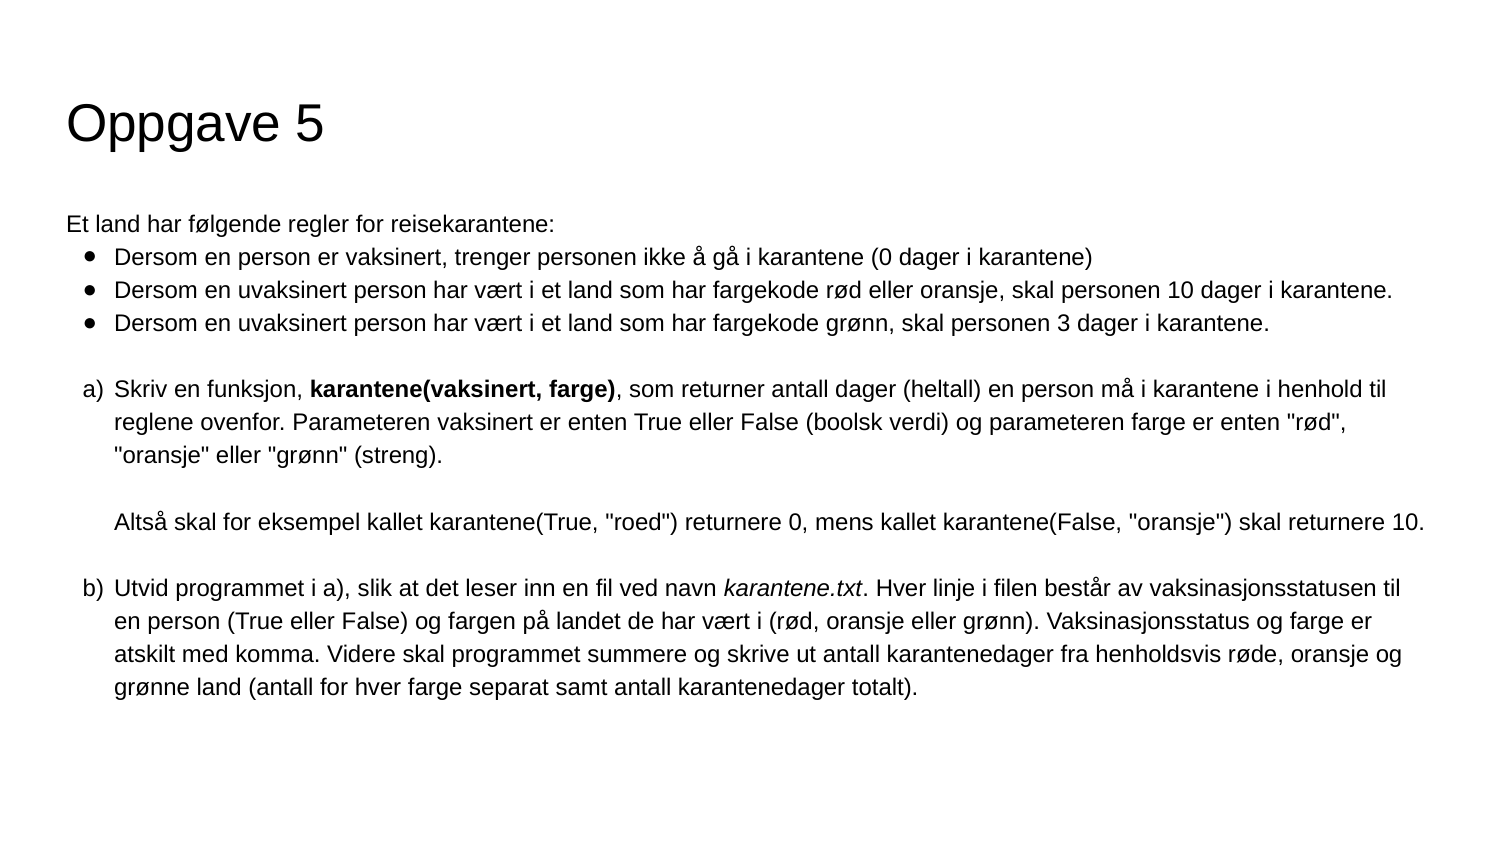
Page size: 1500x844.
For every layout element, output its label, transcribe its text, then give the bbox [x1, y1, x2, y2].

list Et land har følgende regler for reisekarantene: Dersom en person er vaksinert, trenger personen ikke å gå i karantene (0 dager i karantene) Dersom en uvaksinert person har vært i et land som har fargekode rød eller oransje, skal personen 10 dager i karantene. Dersom en uvaksinert person har vært i et land som har fargekode grønn, skal personen 3 dager i karantene. Skriv en funksjon, karantene(vaksinert, farge), som returner antall dager (heltall) en person må i karantene i henhold til reglene ovenfor. Parameteren vaksinert er enten True eller False (boolsk verdi) og parameteren farge er enten "rød", "oransje" eller "grønn" (streng). Altså skal for eksempel kallet karantene(True, "roed") returnere 0, mens kallet karantene(False, "oransje") skal returnere 10. Utvid programmet i a), slik at det leser inn en fil ved navn karantene.txt. Hver linje i filen består av vaksinasjonsstatusen til en person (True eller False) og fargen på landet de har vært i (rød, oransje eller grønn). Vaksinasjonsstatus og farge er atskilt med komma. Videre skal programmet summere og skrive ut antall karantenedager fra henholdsvis røde, oransje og grønne land (antall for hver farge separat samt antall karantenedager totalt). [51, 189, 1449, 750]
title Oppgave 5 [51, 72, 1449, 167]
